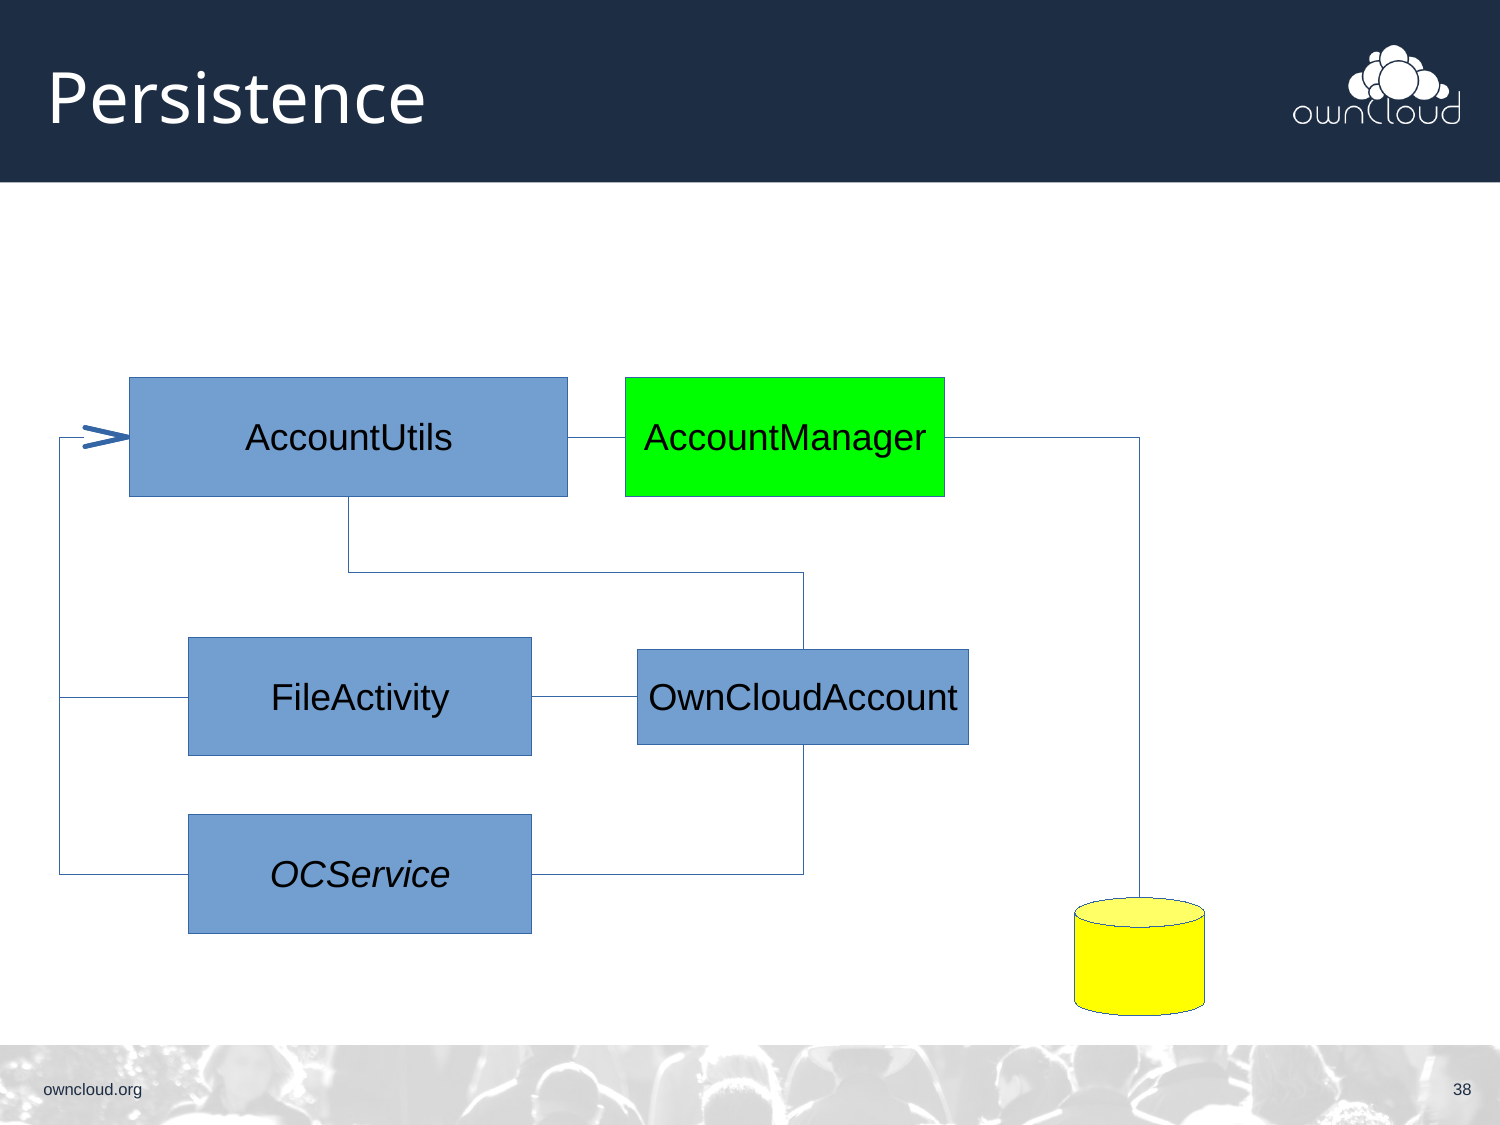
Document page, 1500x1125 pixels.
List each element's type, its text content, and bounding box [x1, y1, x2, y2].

text_box AccountUtils [129, 377, 568, 497]
picture [1293, 45, 1460, 124]
text_box OwnCloudAccount [637, 649, 969, 745]
text_box [1074, 913, 1205, 1016]
text_box AccountManager [625, 377, 945, 497]
text_box FileActivity [188, 637, 532, 756]
text_box OCService [188, 814, 532, 934]
title Persistence [46, 5, 1258, 187]
picture [0, 1045, 1500, 1125]
